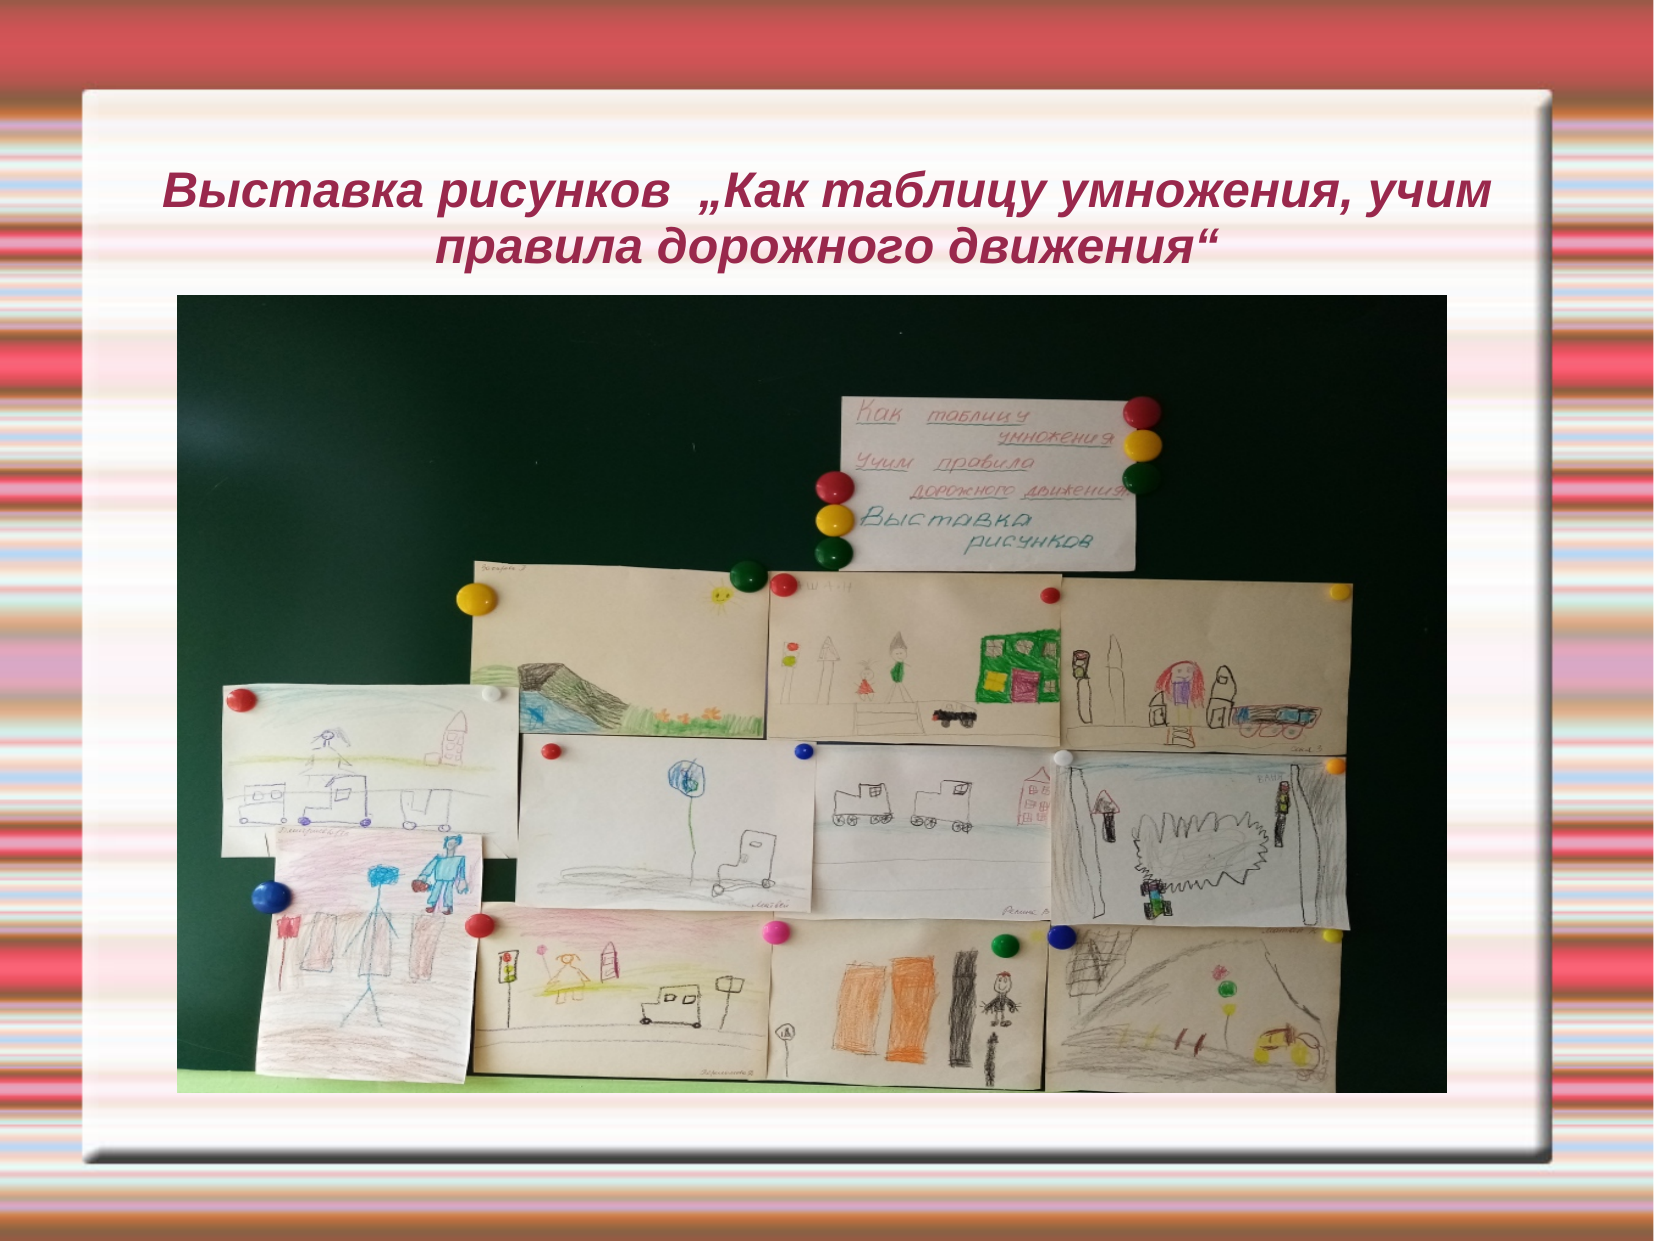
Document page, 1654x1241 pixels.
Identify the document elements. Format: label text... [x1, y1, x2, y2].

picture [0, 0, 1654, 1241]
title Выставка рисунков „Как таблицу умножения, учим правила дорожного движения“ [121, 114, 1534, 322]
